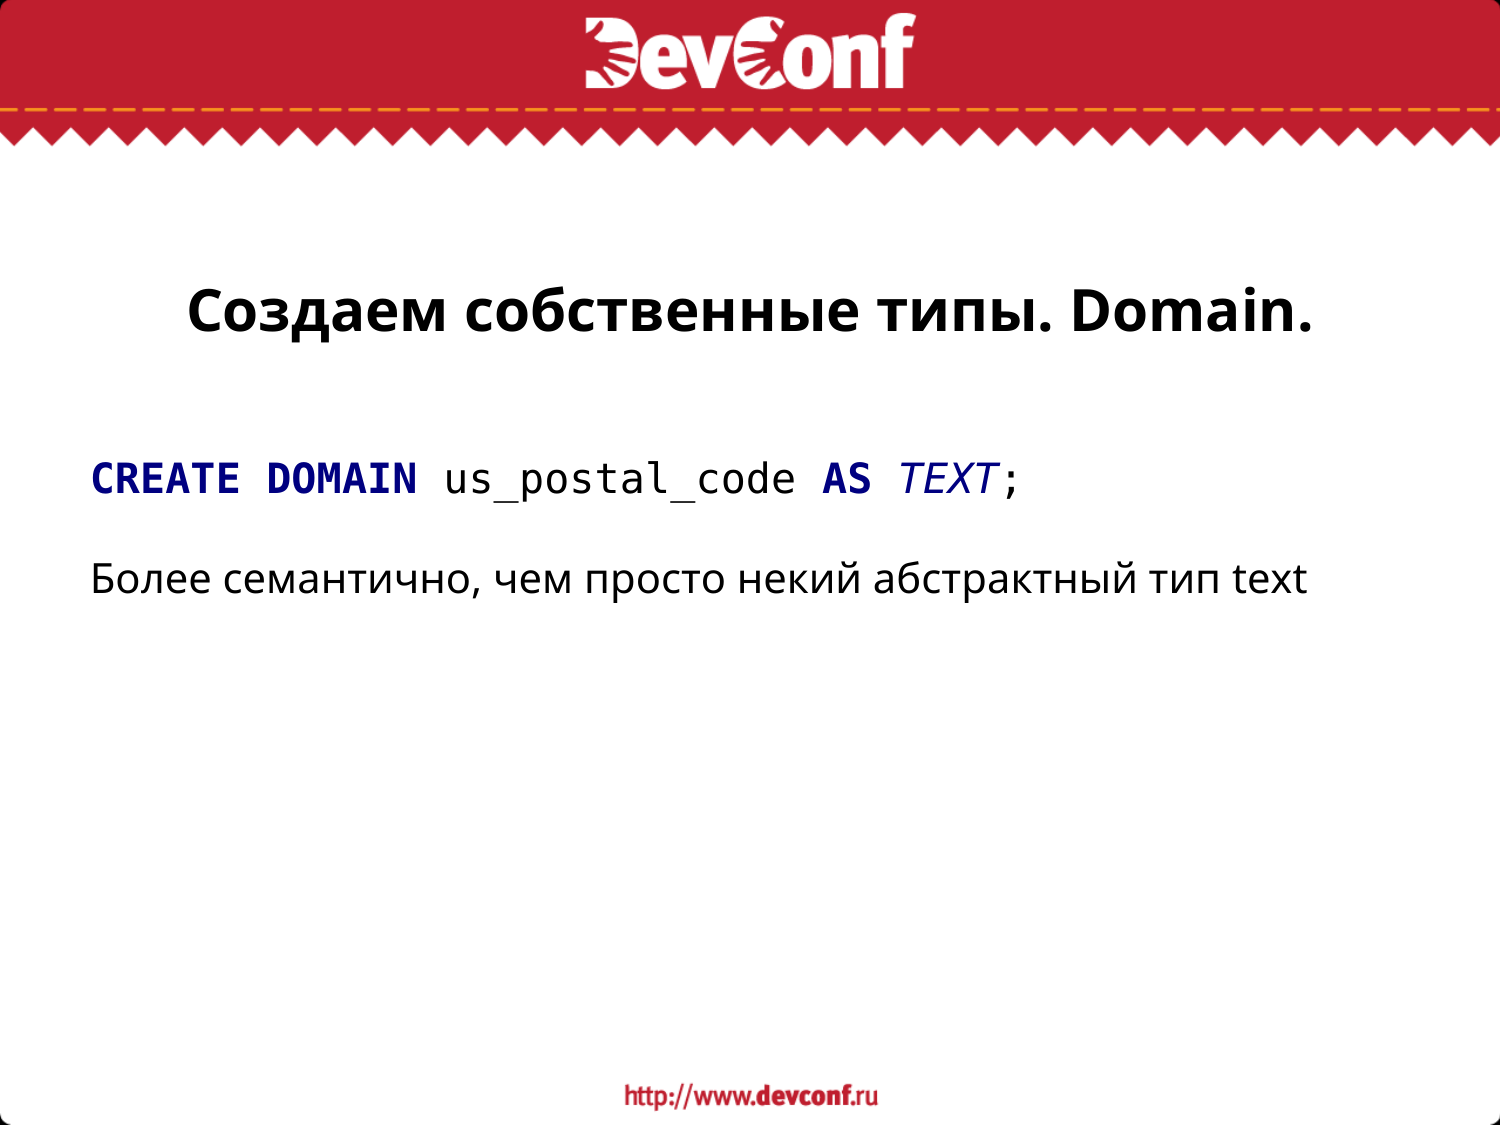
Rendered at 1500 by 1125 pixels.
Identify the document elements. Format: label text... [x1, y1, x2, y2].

picture [0, 0, 1500, 1125]
list CREATE DOMAIN us_postal_code AS TEXT; Более семантично, чем просто некий абстрактный тип text [75, 444, 1426, 965]
title Создаем собственные типы. Domain. [75, 219, 1426, 398]
